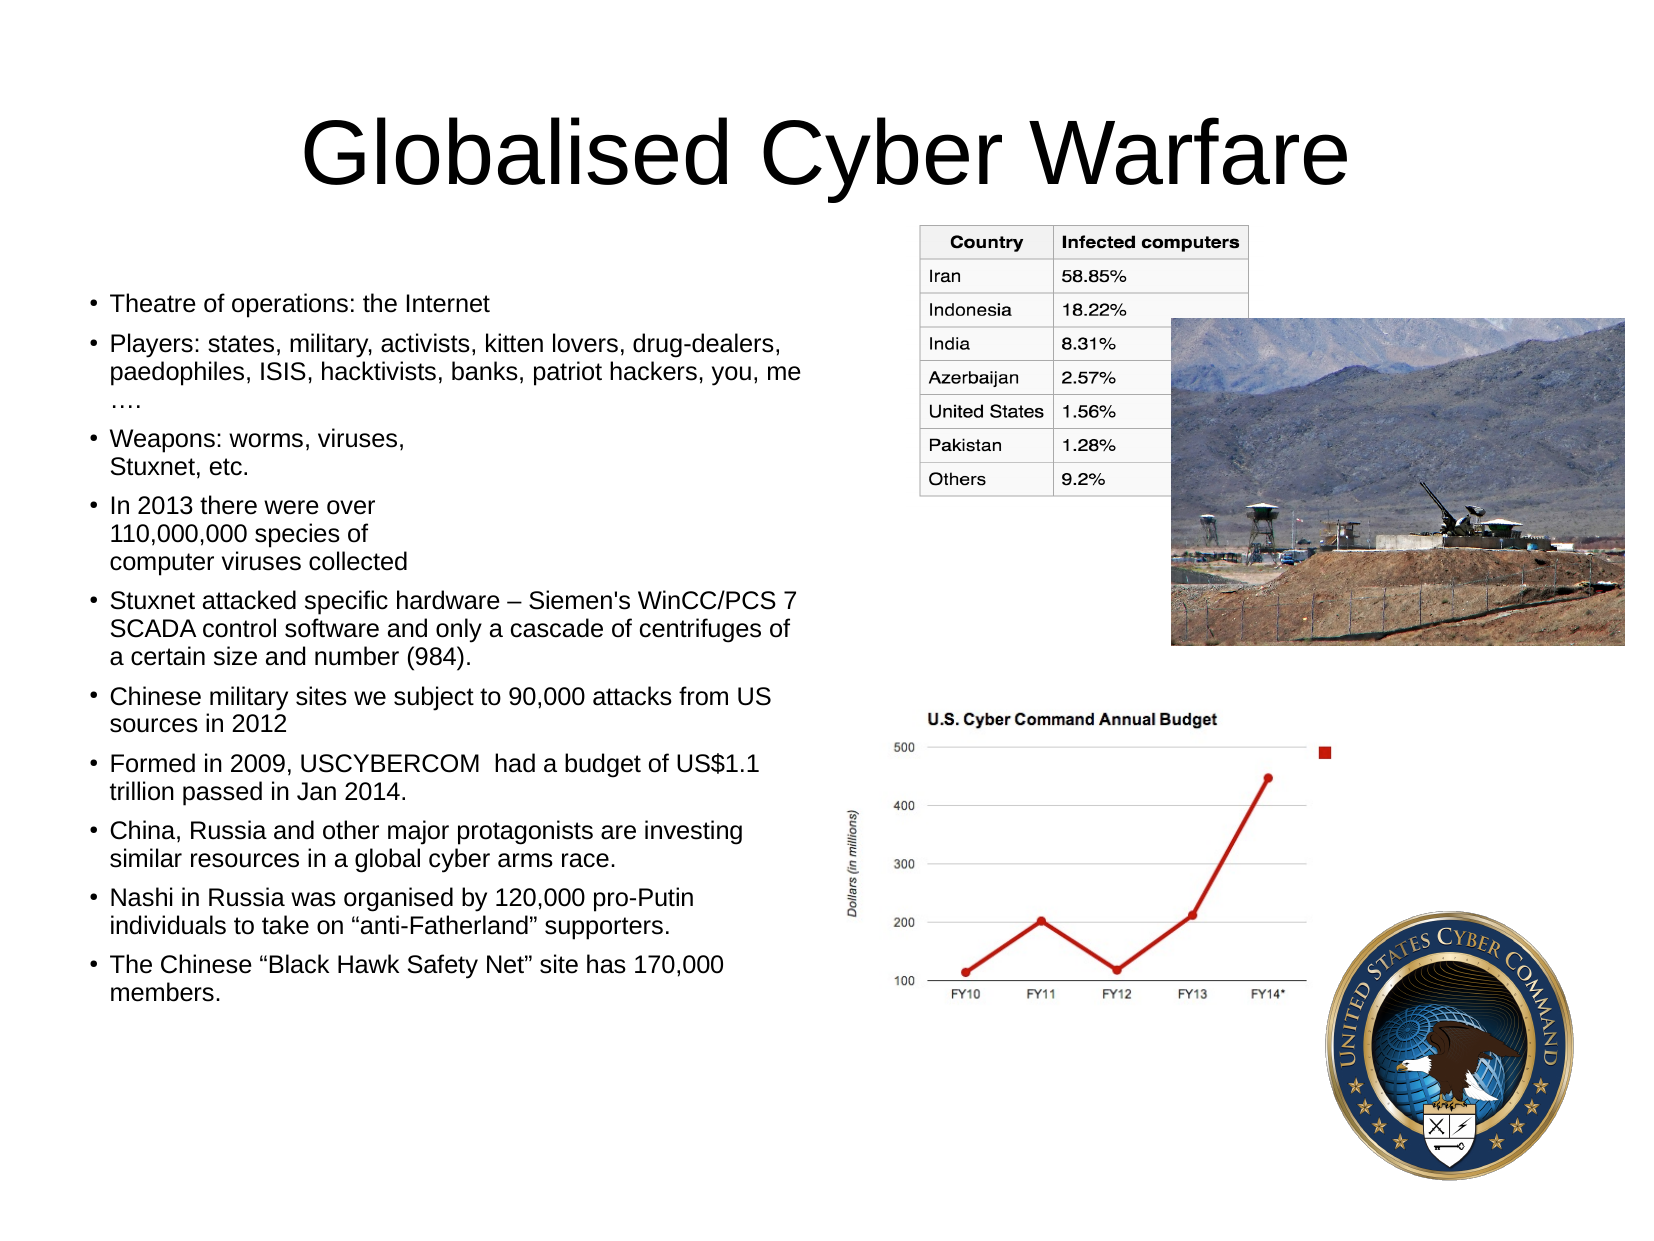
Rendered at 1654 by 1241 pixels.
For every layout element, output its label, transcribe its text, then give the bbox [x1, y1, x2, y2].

list Theatre of operations: the Internet Players: states, military, activists, kitten lovers, drug-dealers, paedophiles, ISIS, hacktivists, banks, patriot hackers, you, me …. Weapons: worms, viruses, Stuxnet, etc. In 2013 there were over 110,000,000 species of computer viruses collected Stuxnet attacked specific hardware – Siemen's WinCC/PCS 7 SCADA control software and only a cascade of centrifuges of a certain size and number (984). Chinese military sites we subject to 90,000 attacks from US sources in 2012 Formed in 2009, USCYBERCOM had a budget of US$1.1 trillion passed in Jan 2014. China, Russia and other major protagonists are investing similar resources in a global cyber arms race. Nashi in Russia was organised by 120,000 pro-Putin individuals to take on “anti-Fatherland” supporters. The Chinese “Black Hawk Safety Net” site has 170,000 members. [82, 290, 809, 1010]
picture [906, 212, 1625, 646]
picture [814, 677, 1574, 1182]
title Globalised Cyber Warfare [82, 49, 1571, 257]
